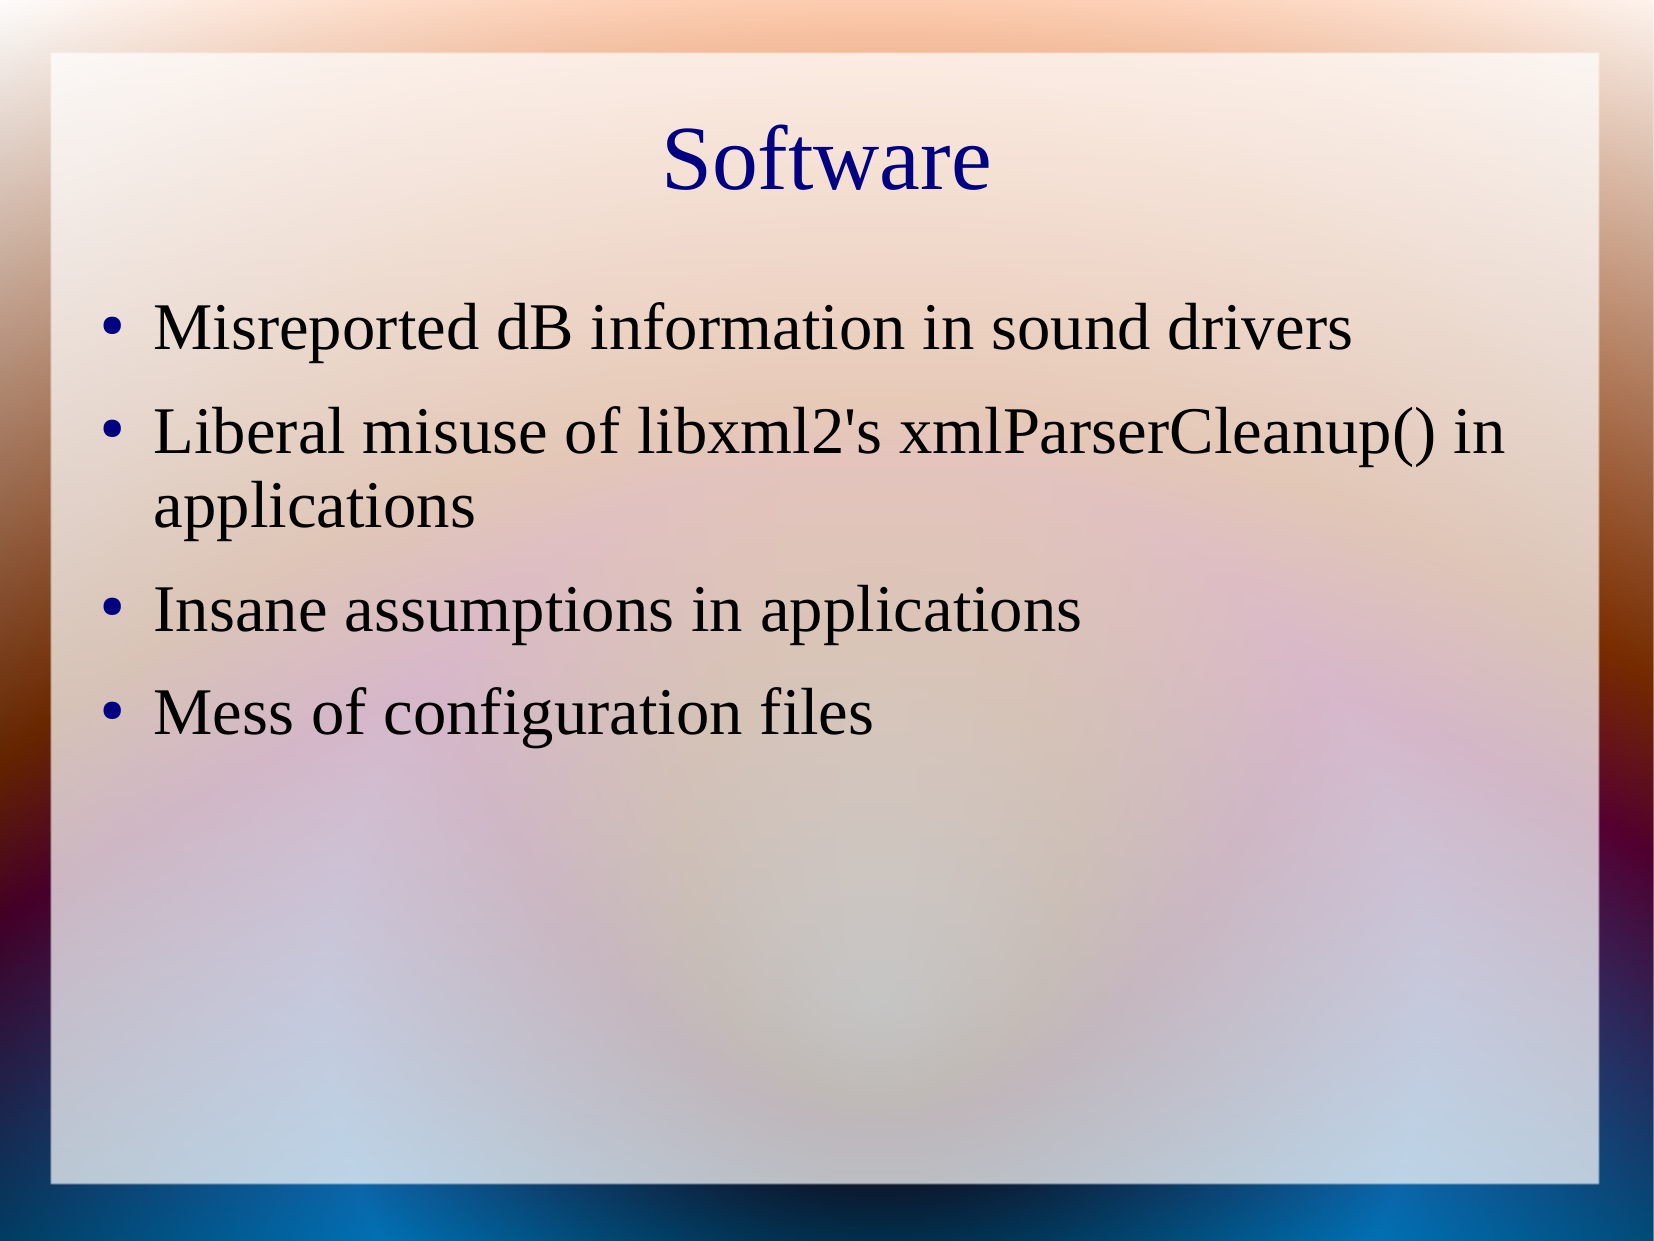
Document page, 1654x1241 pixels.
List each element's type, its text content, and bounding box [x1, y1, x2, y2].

list Misreported dB information in sound drivers Liberal misuse of libxml2's xmlParserCleanup() in applications Insane assumptions in applications Mess of configuration files [82, 290, 1571, 1094]
title Software [82, 62, 1571, 256]
picture [0, 0, 1654, 1241]
